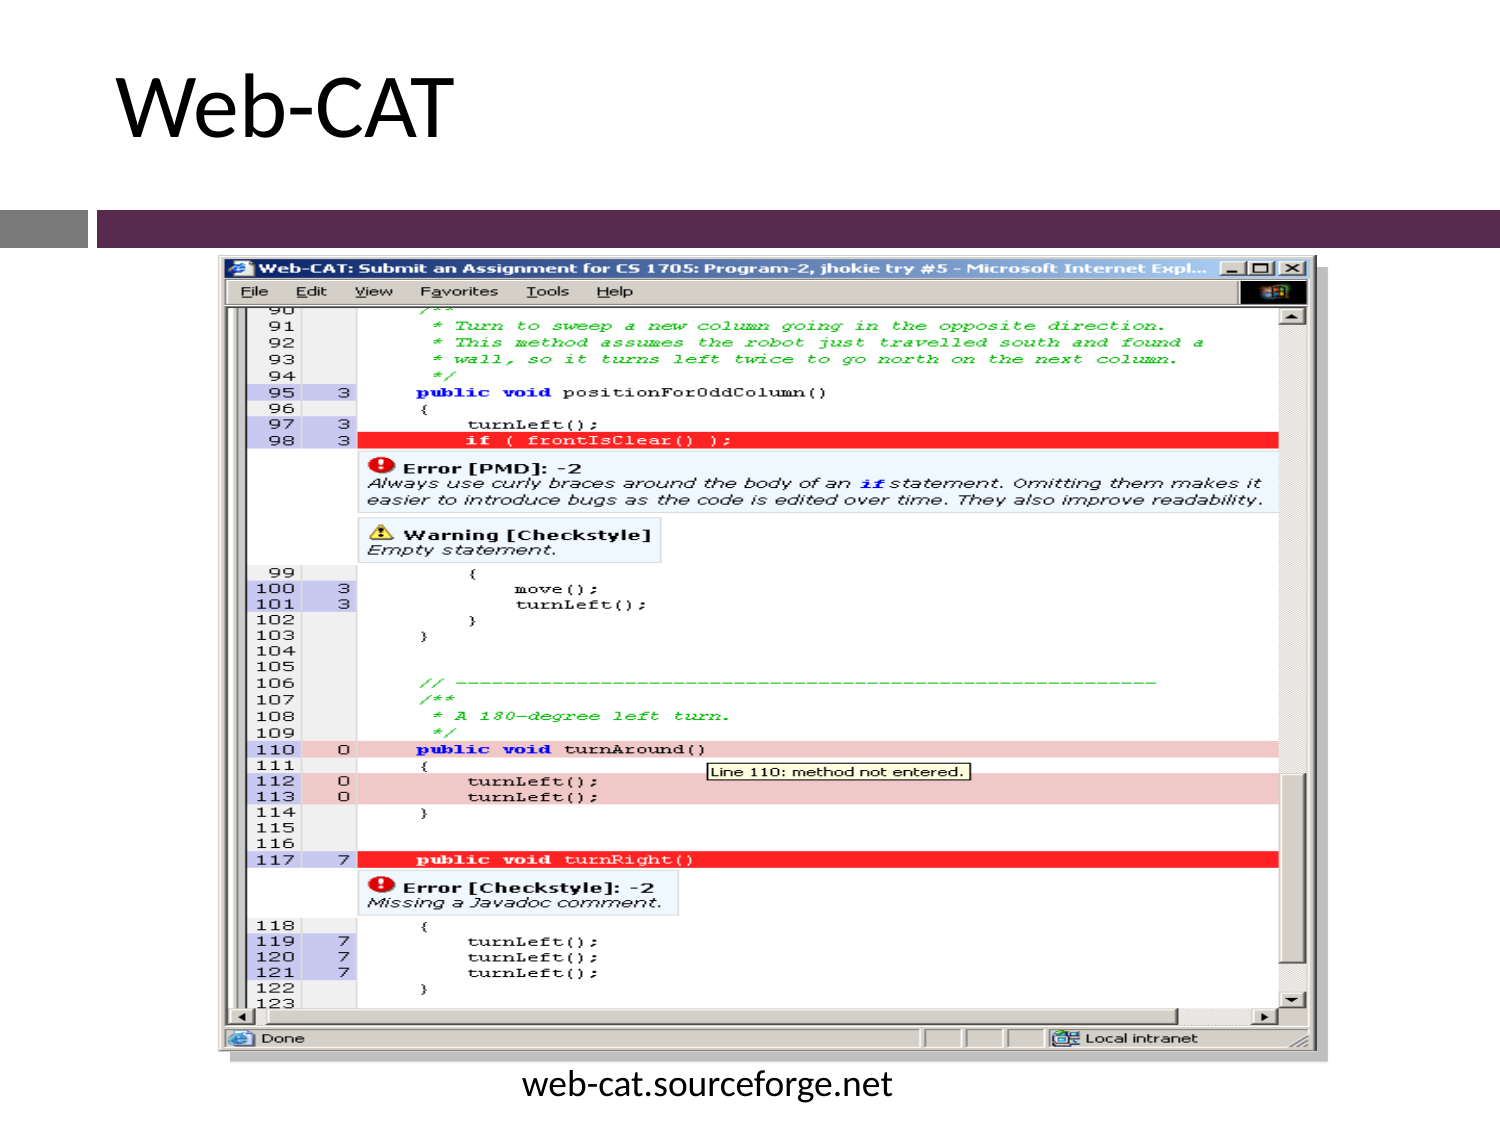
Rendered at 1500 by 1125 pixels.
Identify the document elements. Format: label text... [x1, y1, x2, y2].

text_box web-cat.sourceforge.net [507, 1064, 909, 1112]
title Web-CAT [100, 19, 1438, 182]
picture [218, 255, 1317, 1052]
